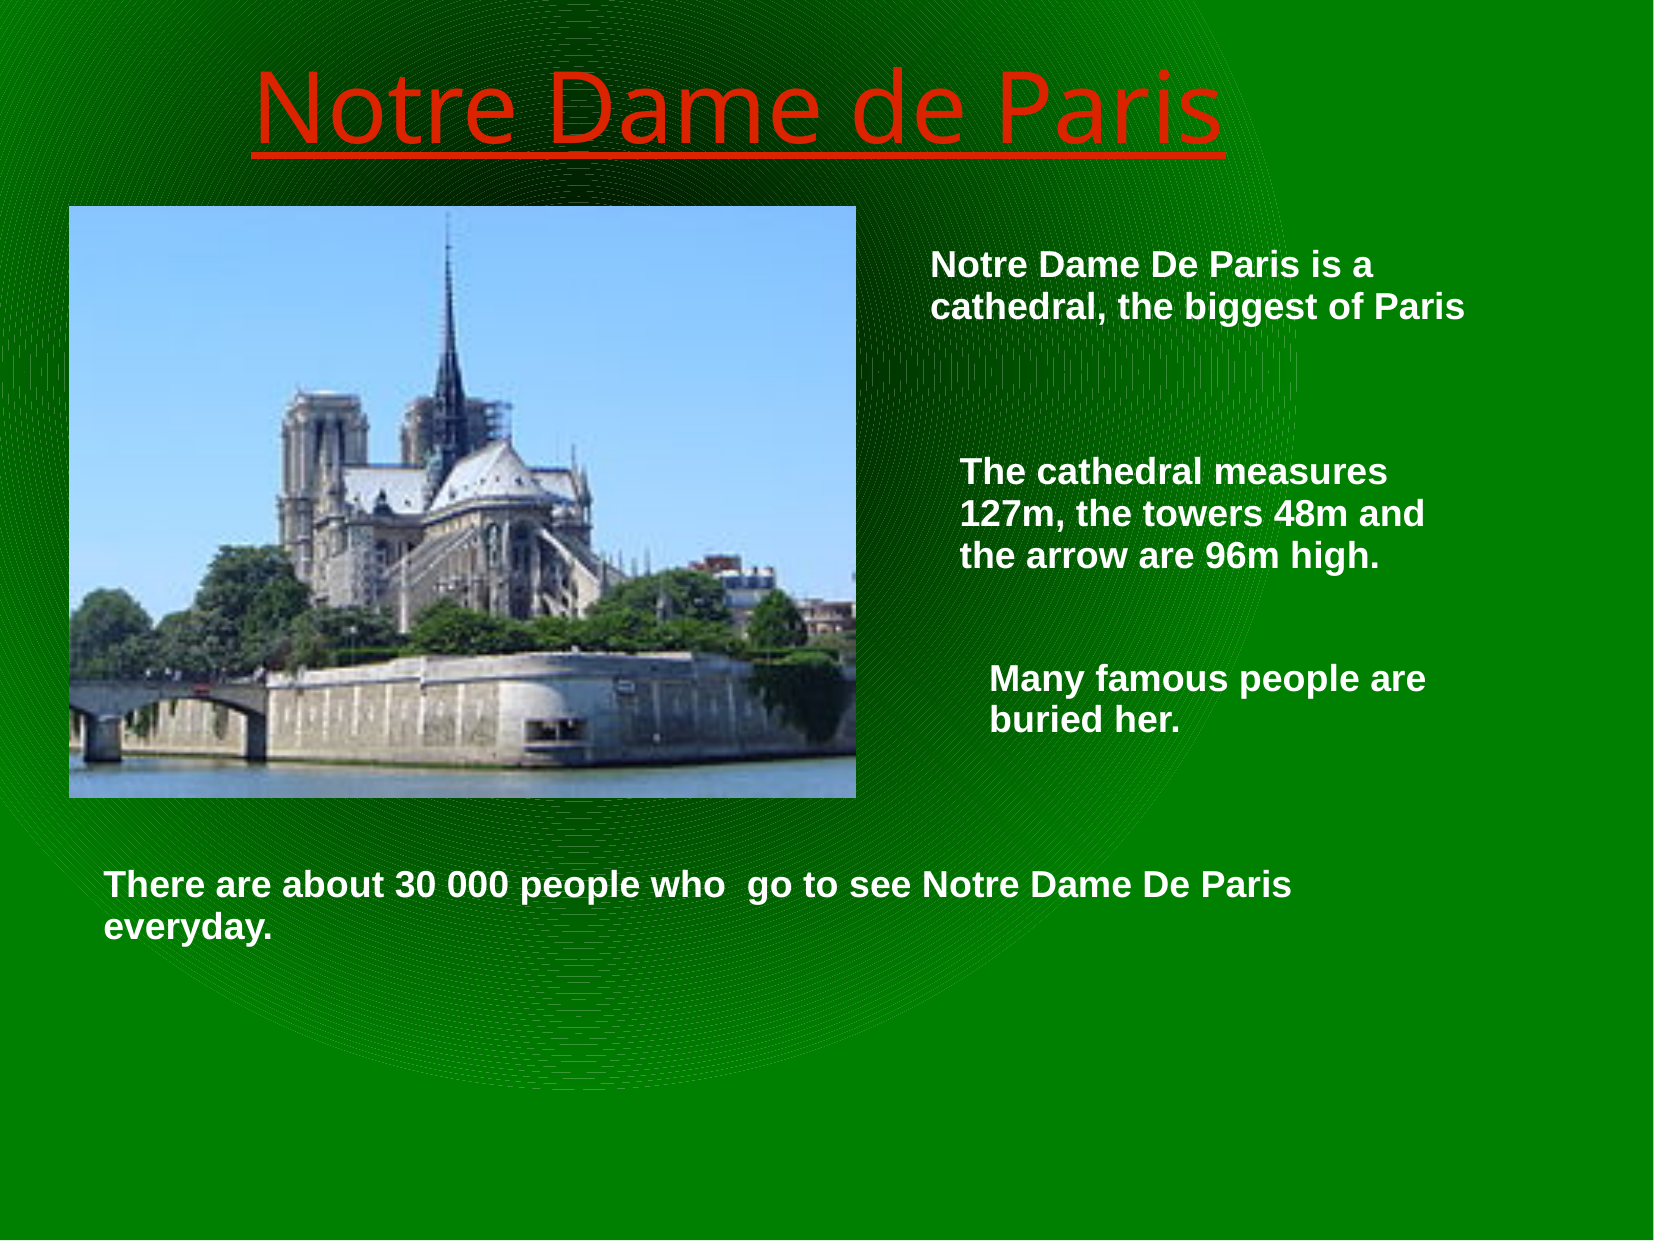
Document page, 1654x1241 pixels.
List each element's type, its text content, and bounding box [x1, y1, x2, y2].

text_box There are about 30 000 people who go to see Notre Dame De Paris everyday. [88, 856, 1477, 958]
text_box The cathedral measures 127m, the towers 48m and the arrow are 96m high. [944, 442, 1506, 588]
text_box Notre Dame De Paris is a cathedral, the biggest of Paris [915, 236, 1565, 338]
text_box Notre Dame de Paris [236, 29, 1388, 207]
picture [69, 206, 856, 798]
text_box Many famous people are buried her. [974, 649, 1477, 751]
